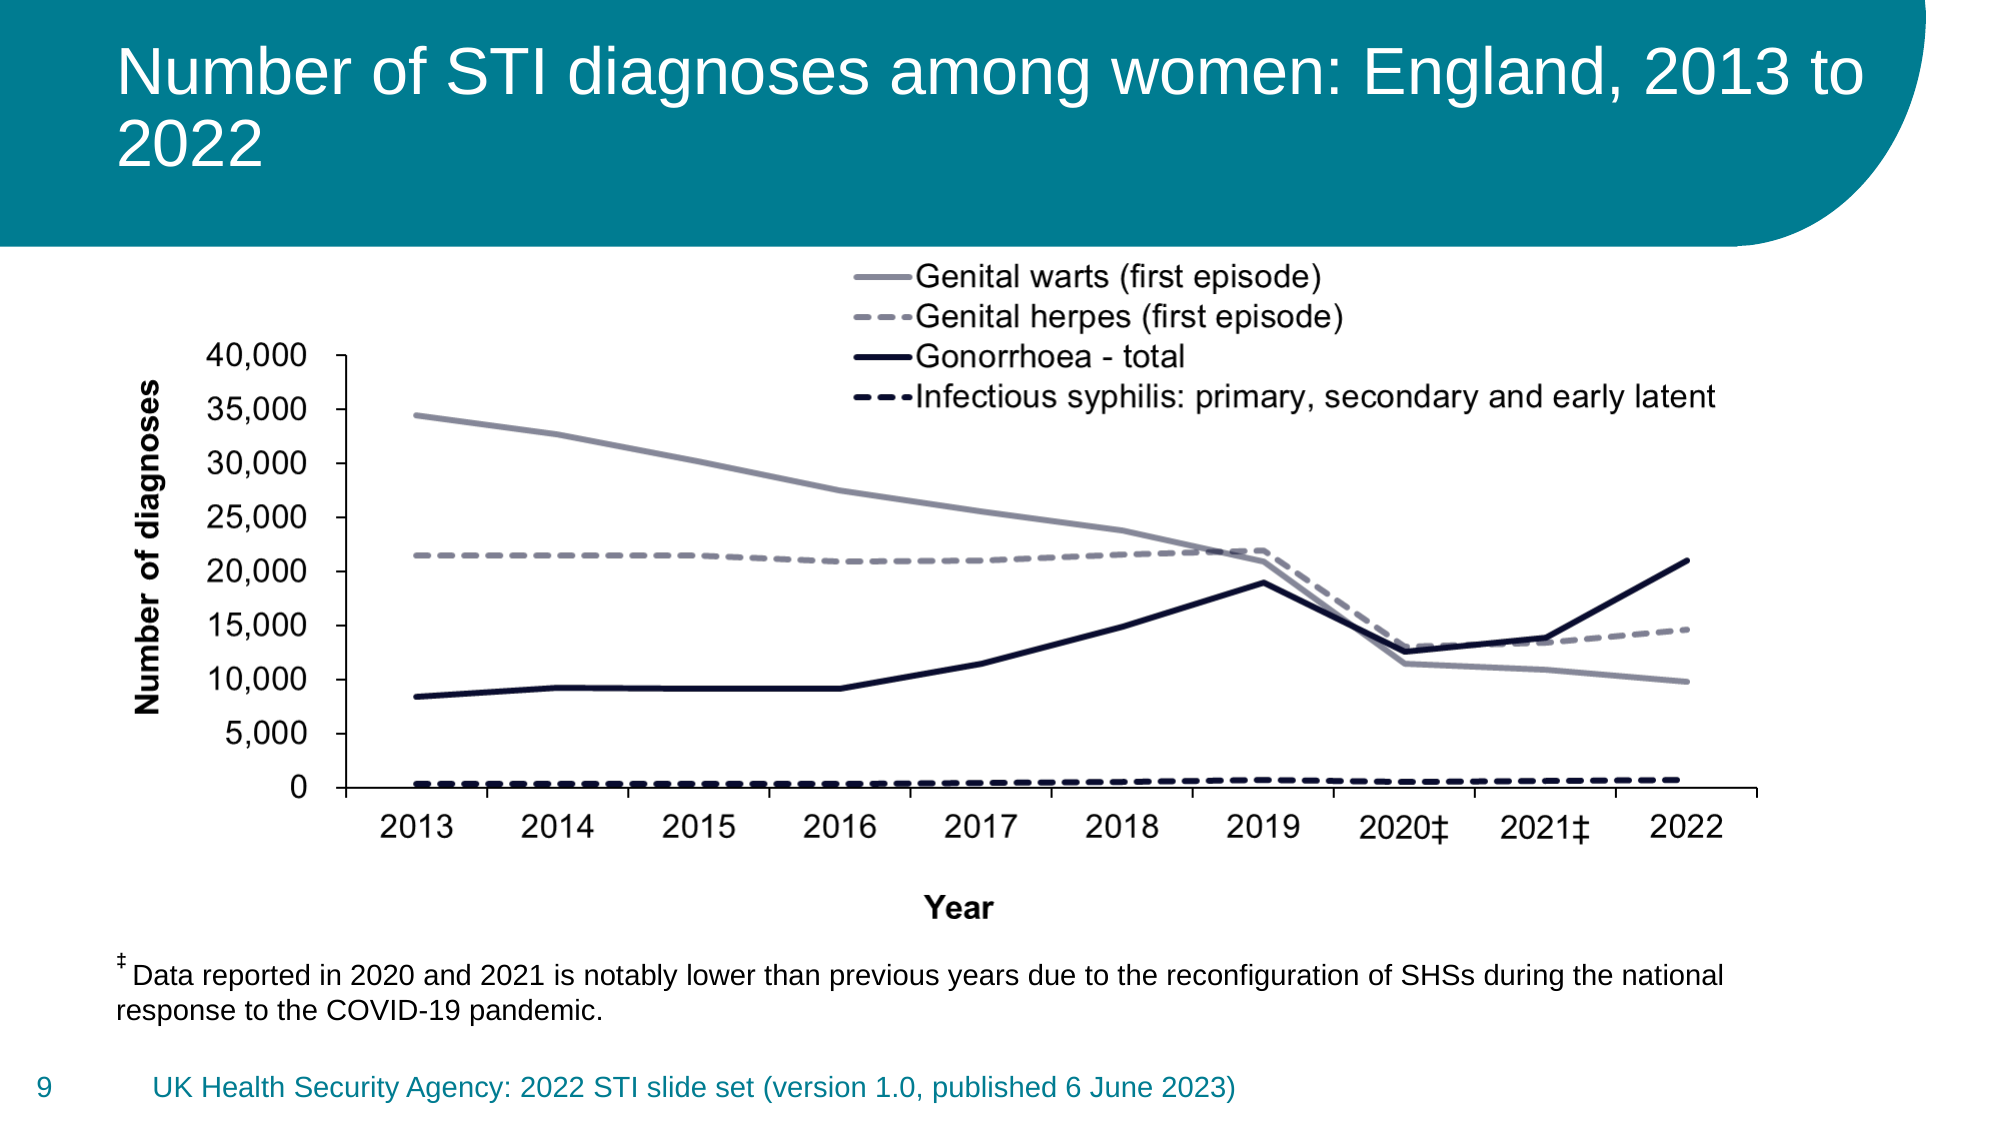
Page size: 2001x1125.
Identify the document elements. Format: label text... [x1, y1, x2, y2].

text_box ‡ Data reported in 2020 and 2021 is notably lower than previous years due to the reconfiguration of SHSs during the national response to the COVID-19 pandemic. [101, 940, 1829, 1027]
text_box UK Health Security Agency: 2022 STI slide set (version 1.0, published 6 June 2023) [137, 1056, 1780, 1116]
picture [121, 247, 1764, 930]
text_box [21, 1056, 120, 1117]
title Number of STI diagnoses among women: England, 2013 to 2022 [101, 29, 1911, 189]
